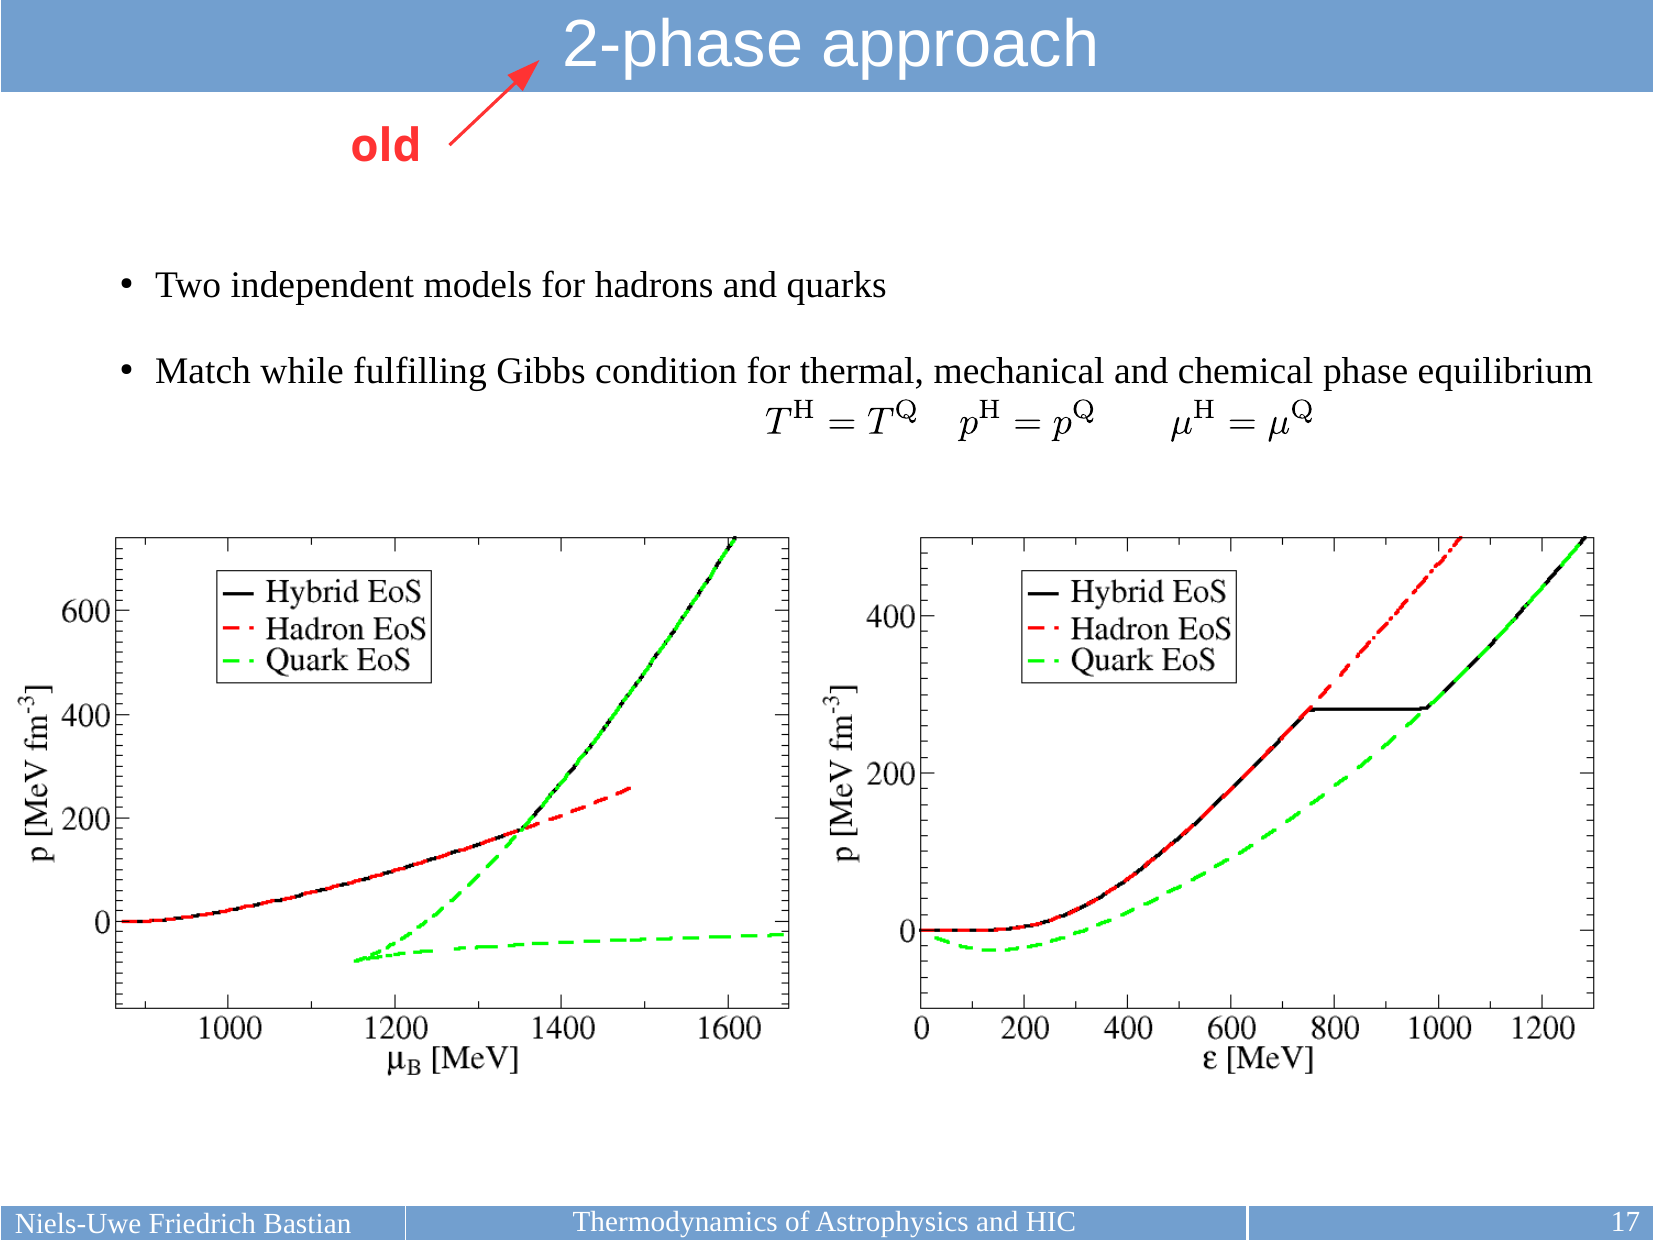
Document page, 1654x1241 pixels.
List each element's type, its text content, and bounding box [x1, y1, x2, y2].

text_box [1170, 399, 1314, 442]
text_box old [335, 105, 465, 196]
title 2-phase approach [86, 5, 1576, 81]
picture [819, 530, 1606, 1086]
text_box Two independent models for hadrons and quarks Match while fulfilling Gibbs condition for thermal, mechanical and chemical phase equilibrium [105, 256, 1611, 400]
picture [14, 525, 795, 1080]
text_box [765, 399, 918, 434]
text_box [957, 399, 1096, 442]
